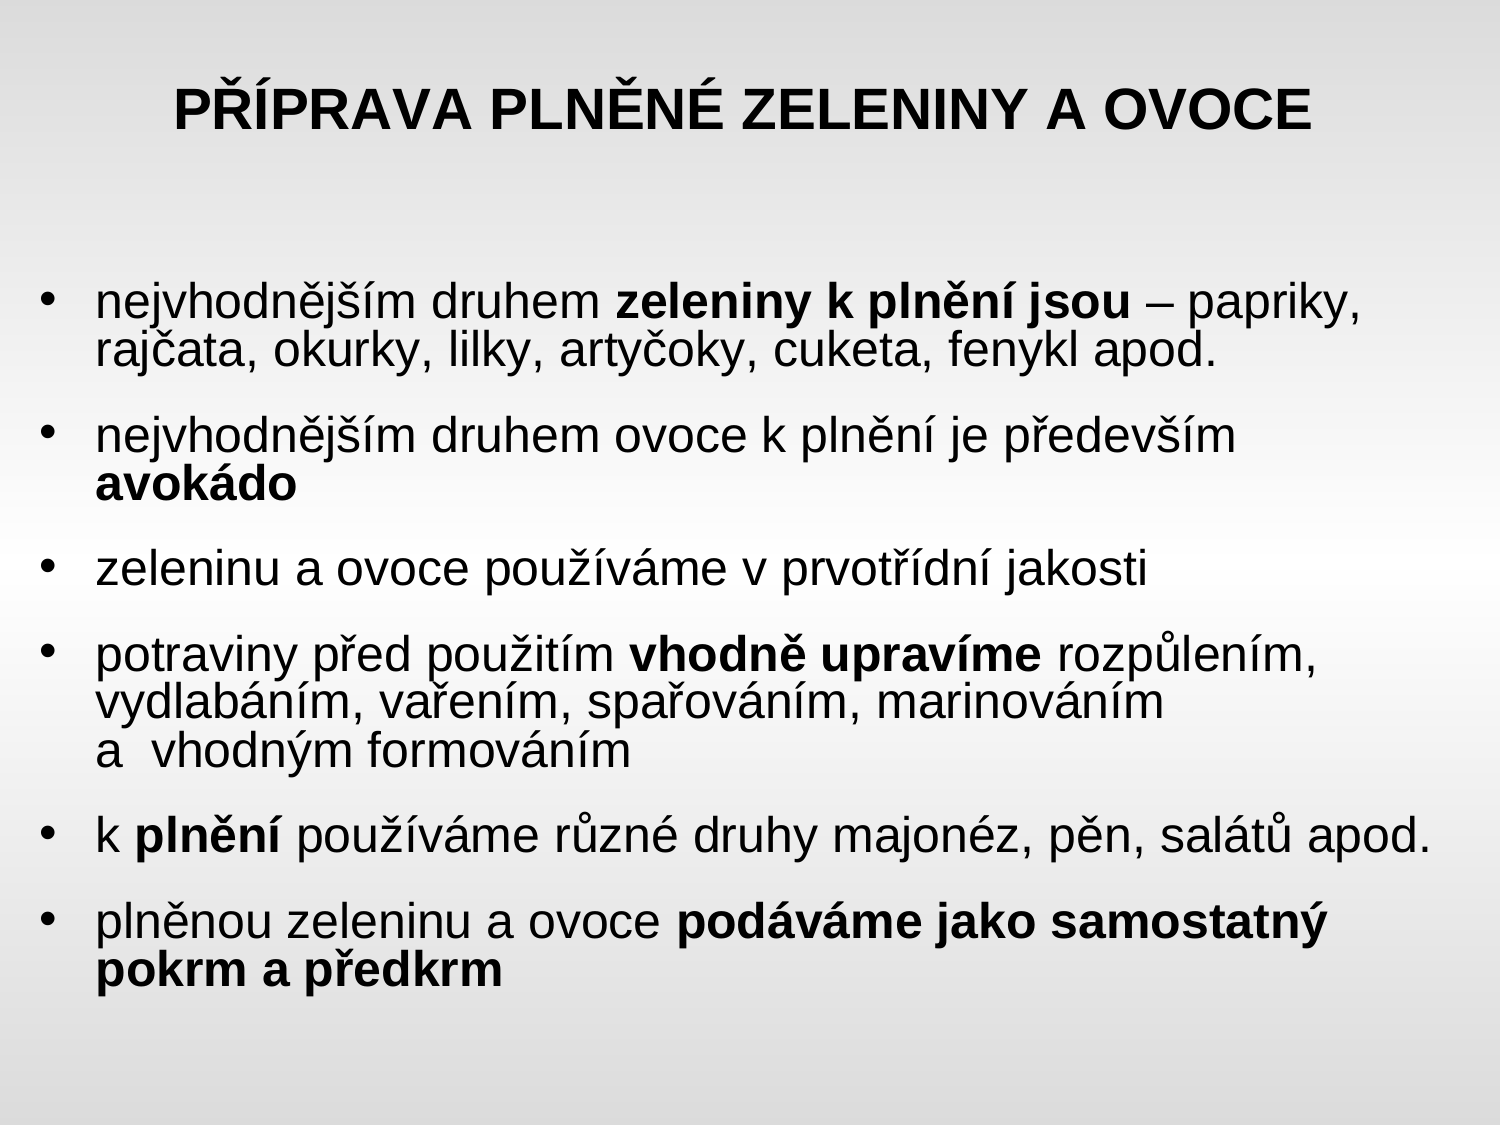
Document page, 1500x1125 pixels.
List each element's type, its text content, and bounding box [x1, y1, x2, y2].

title PŘÍPRAVA PLNĚNÉ ZELENINY A OVOCE [62, 49, 1426, 163]
list nejvhodnějším druhem zeleniny k plnění jsou – papriky, rajčata, okurky, lilky, artyčoky, cuketa, fenykl apod. nejvhodnějším druhem ovoce k plnění je především avokádo zeleninu a ovoce používáme v prvotřídní jakosti potraviny před použitím vhodně upravíme rozpůlením, vydlabáním, vařením, spařováním, marinováním a vhodným formováním k plnění používáme různé druhy majonéz, pěn, salátů apod. plněnou zeleninu a ovoce podáváme jako samostatný pokrm a předkrm [24, 200, 1450, 1101]
